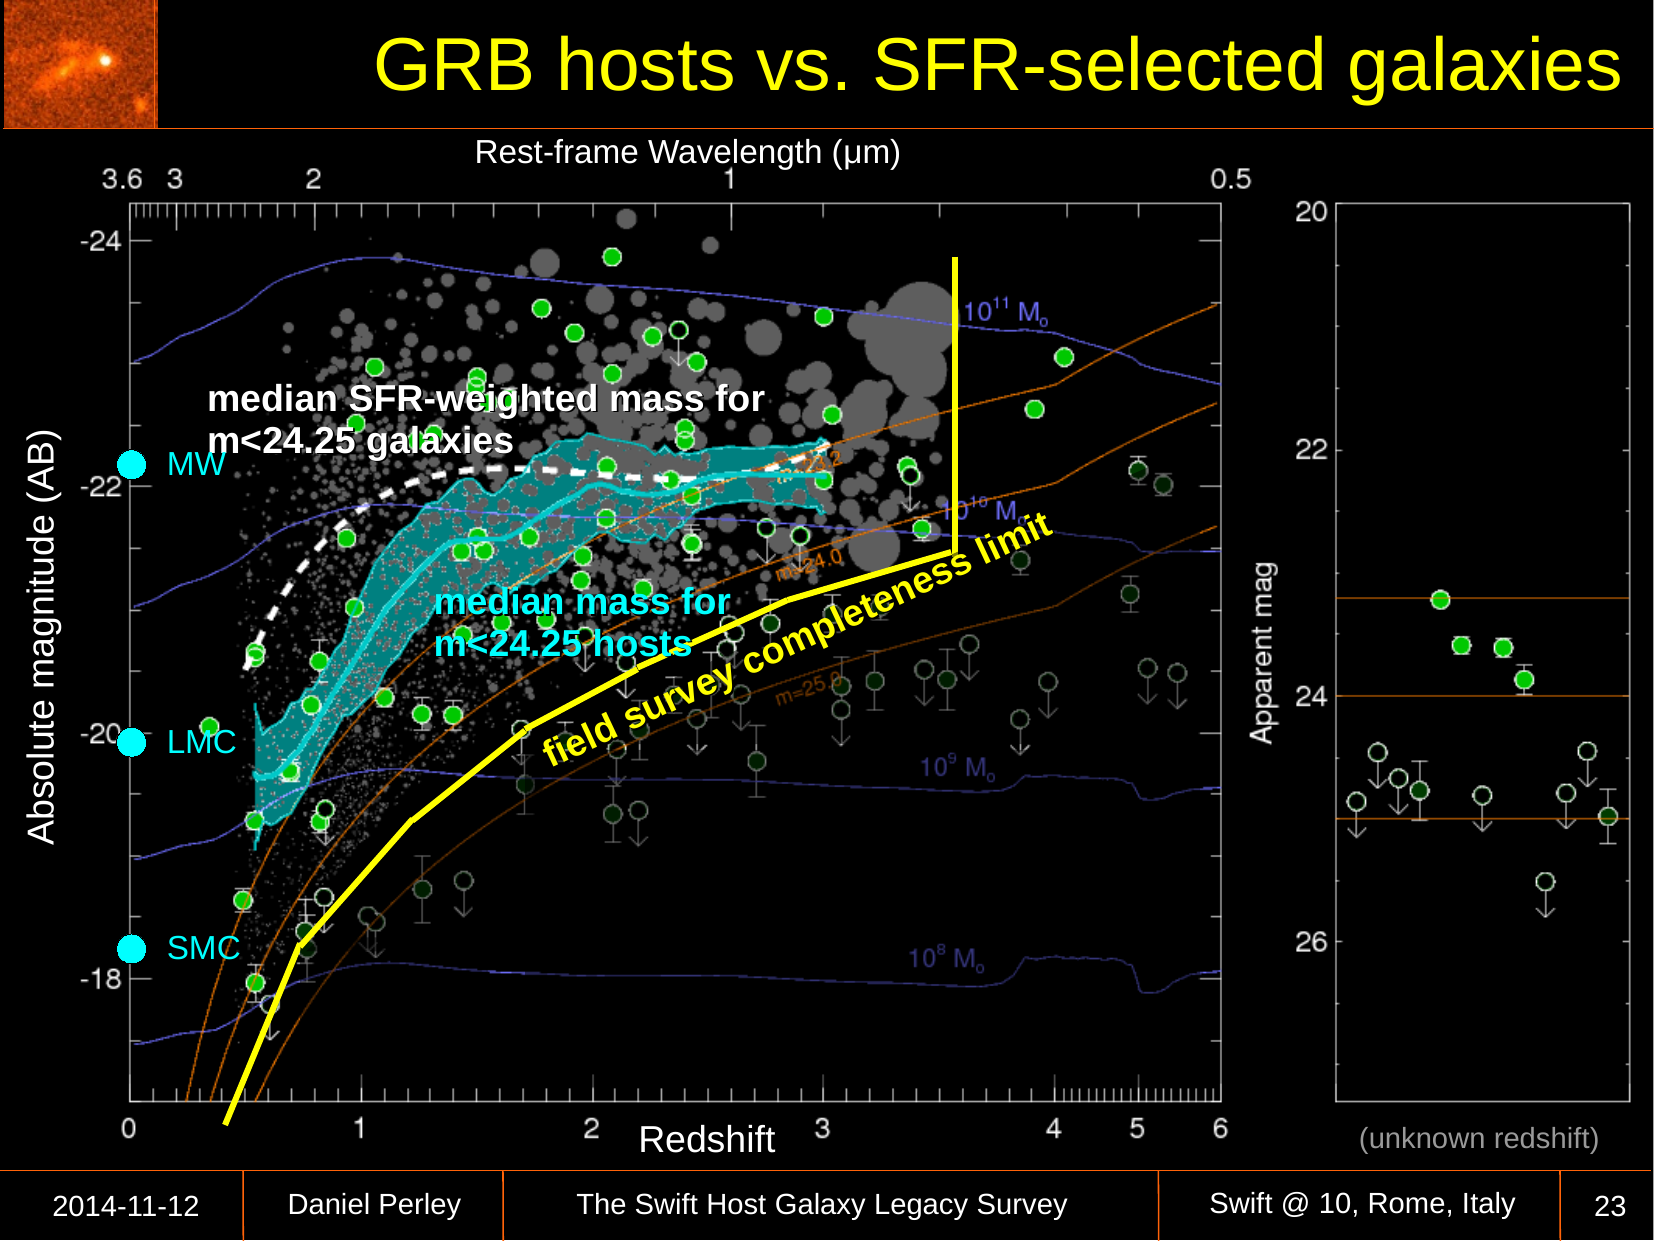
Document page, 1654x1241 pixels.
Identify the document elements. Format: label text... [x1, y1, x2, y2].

text_box [300, 749, 1201, 1088]
text_box [116, 727, 147, 758]
text_box median mass for m<24.25 hosts [414, 568, 788, 677]
text_box field survey completeness limit [519, 677, 783, 790]
text_box SMC [152, 922, 378, 975]
picture [75, 164, 1637, 1143]
picture [4, 0, 154, 128]
text_box Redshift [623, 1111, 814, 1168]
text_box [116, 933, 147, 964]
text_box field survey completeness limit [788, 467, 1121, 675]
text_box median SFR-weighted mass for m<24.25 galaxies [187, 365, 826, 474]
text_box (unknown redshift) [1344, 1114, 1645, 1163]
text_box Absolute magnitude (AB) [12, 375, 70, 901]
text_box LMC [152, 715, 378, 768]
text_box MW [152, 438, 378, 491]
text_box [640, 444, 1201, 745]
text_box Rest-frame Wavelength (μm) [459, 126, 1060, 179]
text_box [116, 449, 147, 480]
title GRB hosts vs. SFR-selected galaxies [187, 21, 1624, 108]
